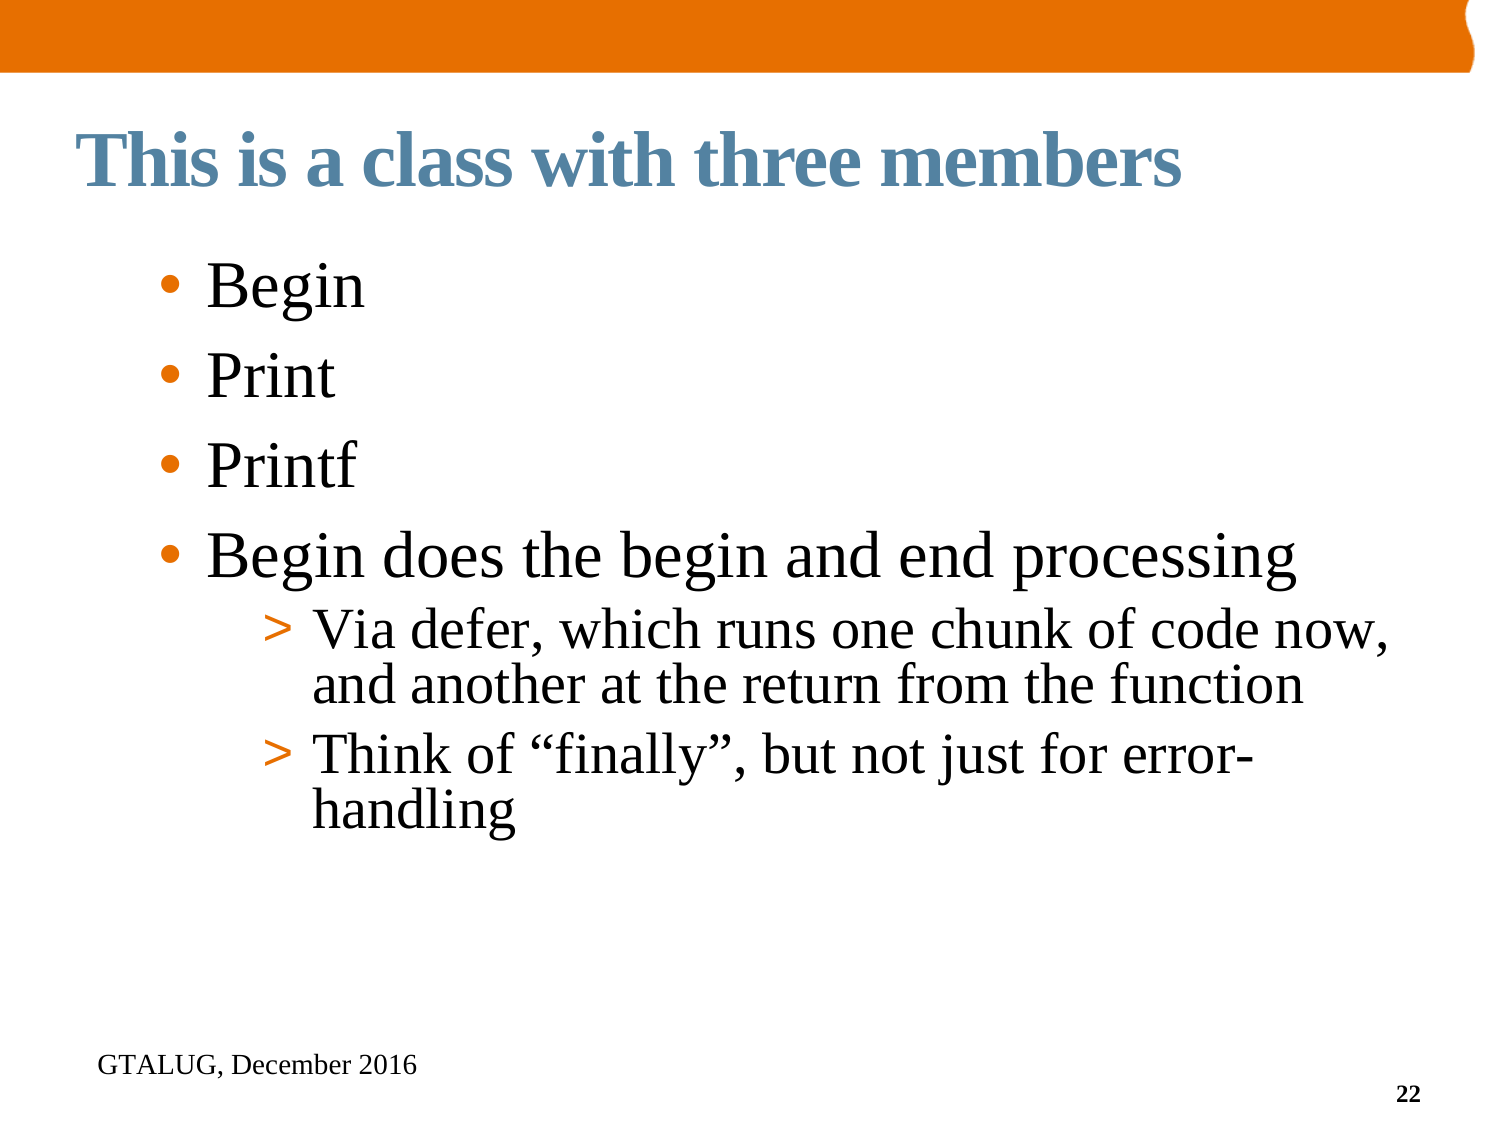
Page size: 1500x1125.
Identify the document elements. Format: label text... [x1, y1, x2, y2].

title This is a class with three members [75, 122, 1438, 228]
picture [0, 0, 1500, 75]
list Begin Print Printf Begin does the begin and end processing Via defer, which runs one chunk of code now, and another at the return from the function Think of “finally”, but not just for error-handling [64, 257, 1402, 1017]
